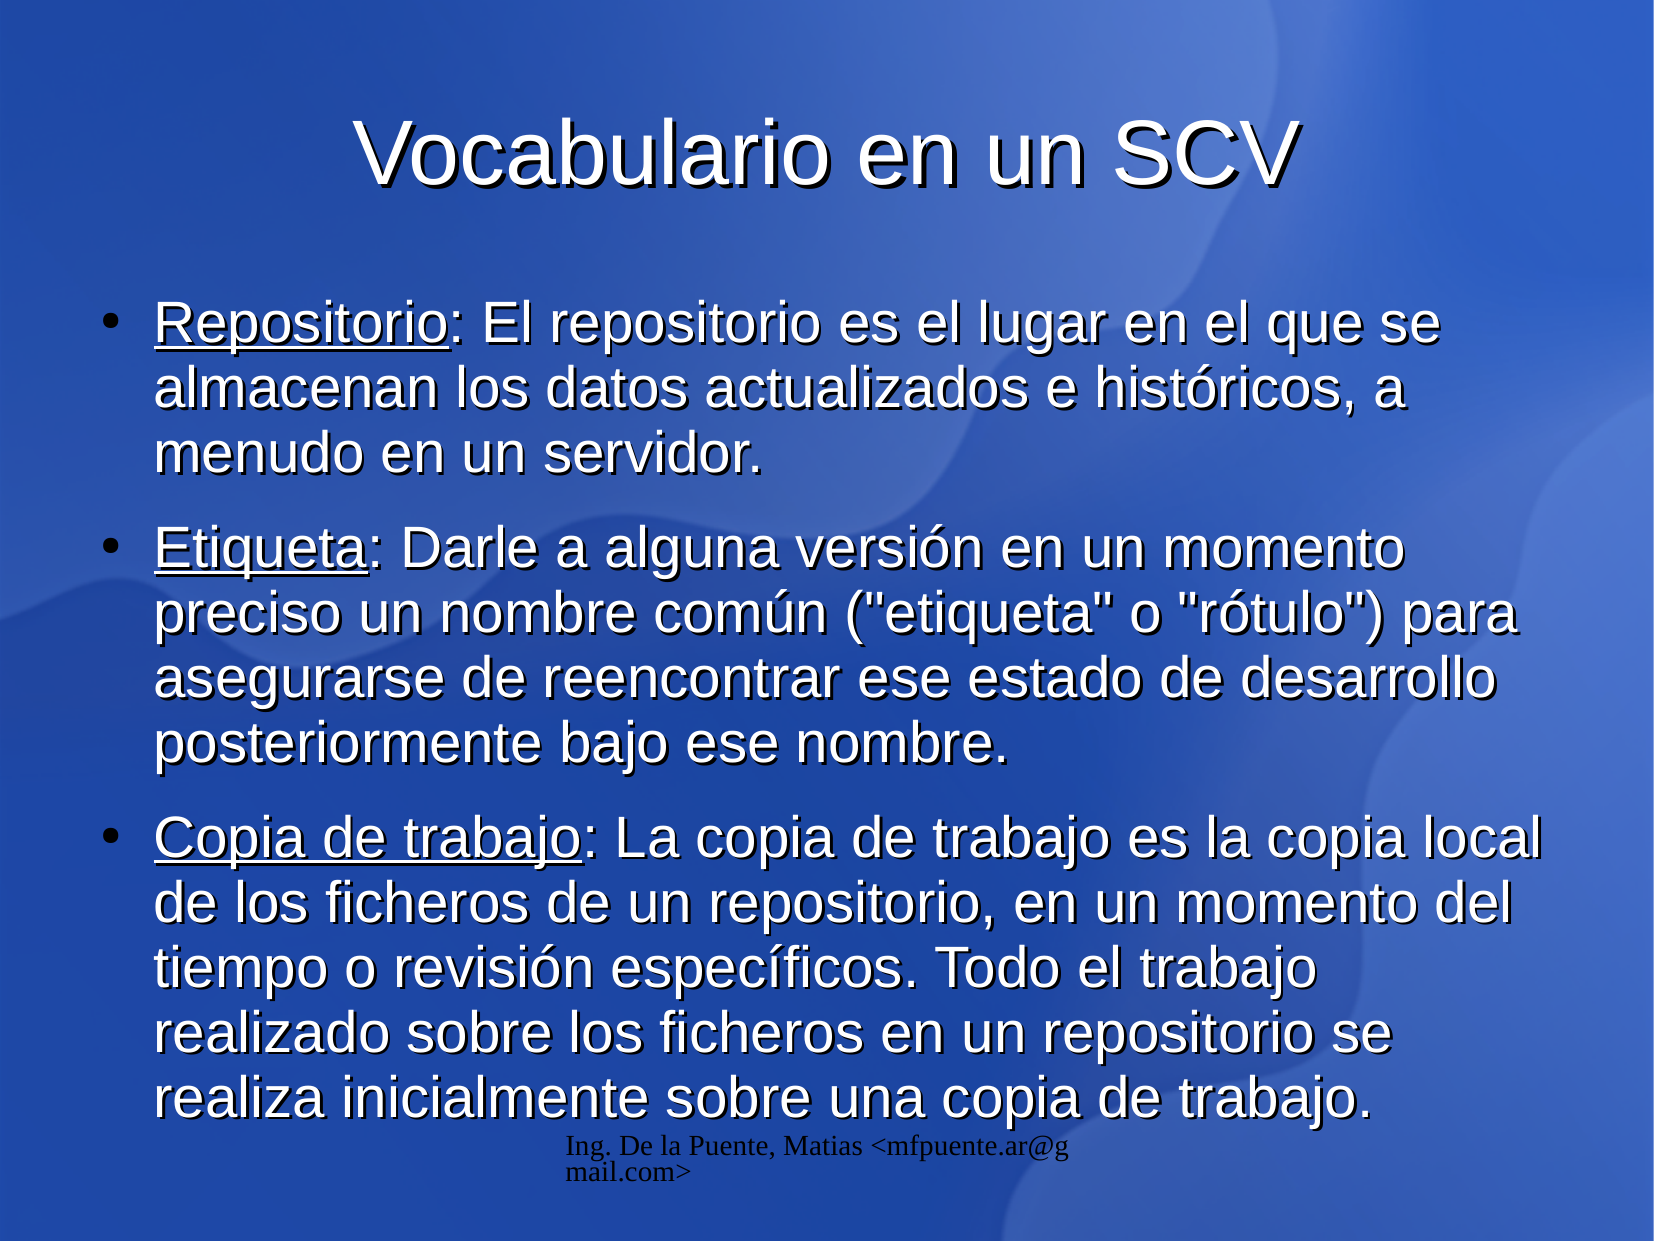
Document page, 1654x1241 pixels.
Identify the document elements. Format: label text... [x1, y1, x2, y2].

list Repositorio: El repositorio es el lugar en el que se almacenan los datos actualizados e históricos, a menudo en un servidor. Etiqueta: Darle a alguna versión en un momento preciso un nombre común ("etiqueta" o "rótulo") para asegurarse de reencontrar ese estado de desarrollo posteriormente bajo ese nombre. Copia de trabajo: La copia de trabajo es la copia local de los ficheros de un repositorio, en un momento del tiempo o revisión específicos. Todo el trabajo realizado sobre los ficheros en un repositorio se realiza inicialmente sobre una copia de trabajo. [82, 290, 1571, 1130]
picture [0, 0, 1654, 1241]
title Vocabulario en un SCV [82, 56, 1571, 250]
